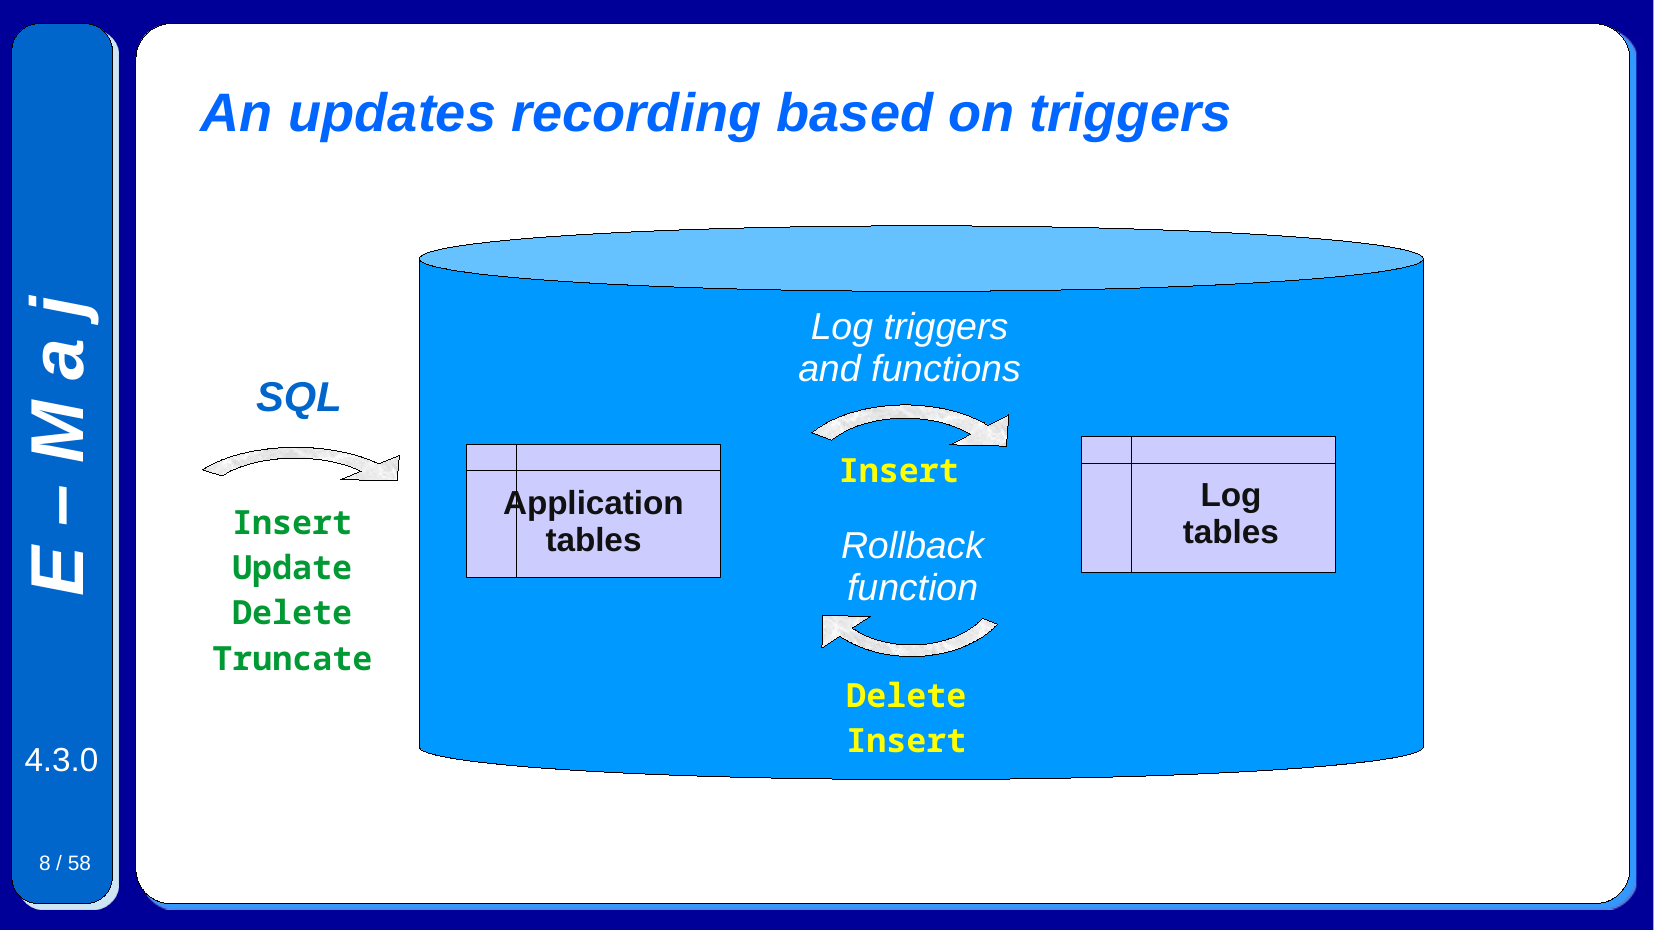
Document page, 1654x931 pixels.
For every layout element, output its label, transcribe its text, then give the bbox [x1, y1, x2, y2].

text_box Application tables [448, 476, 739, 569]
text_box SQL [194, 366, 404, 428]
text_box Log triggers and functions [761, 298, 1058, 398]
text_box Delete Insert [802, 664, 1010, 759]
text_box [419, 260, 1424, 780]
text_box Insert [817, 439, 981, 494]
title An updates recording based on triggers [200, 34, 1575, 191]
text_box Insert Update Delete Truncate [183, 491, 402, 661]
text_box Log tables [1138, 468, 1323, 561]
text_box Rollback function [755, 516, 1070, 616]
text_box [202, 447, 400, 481]
